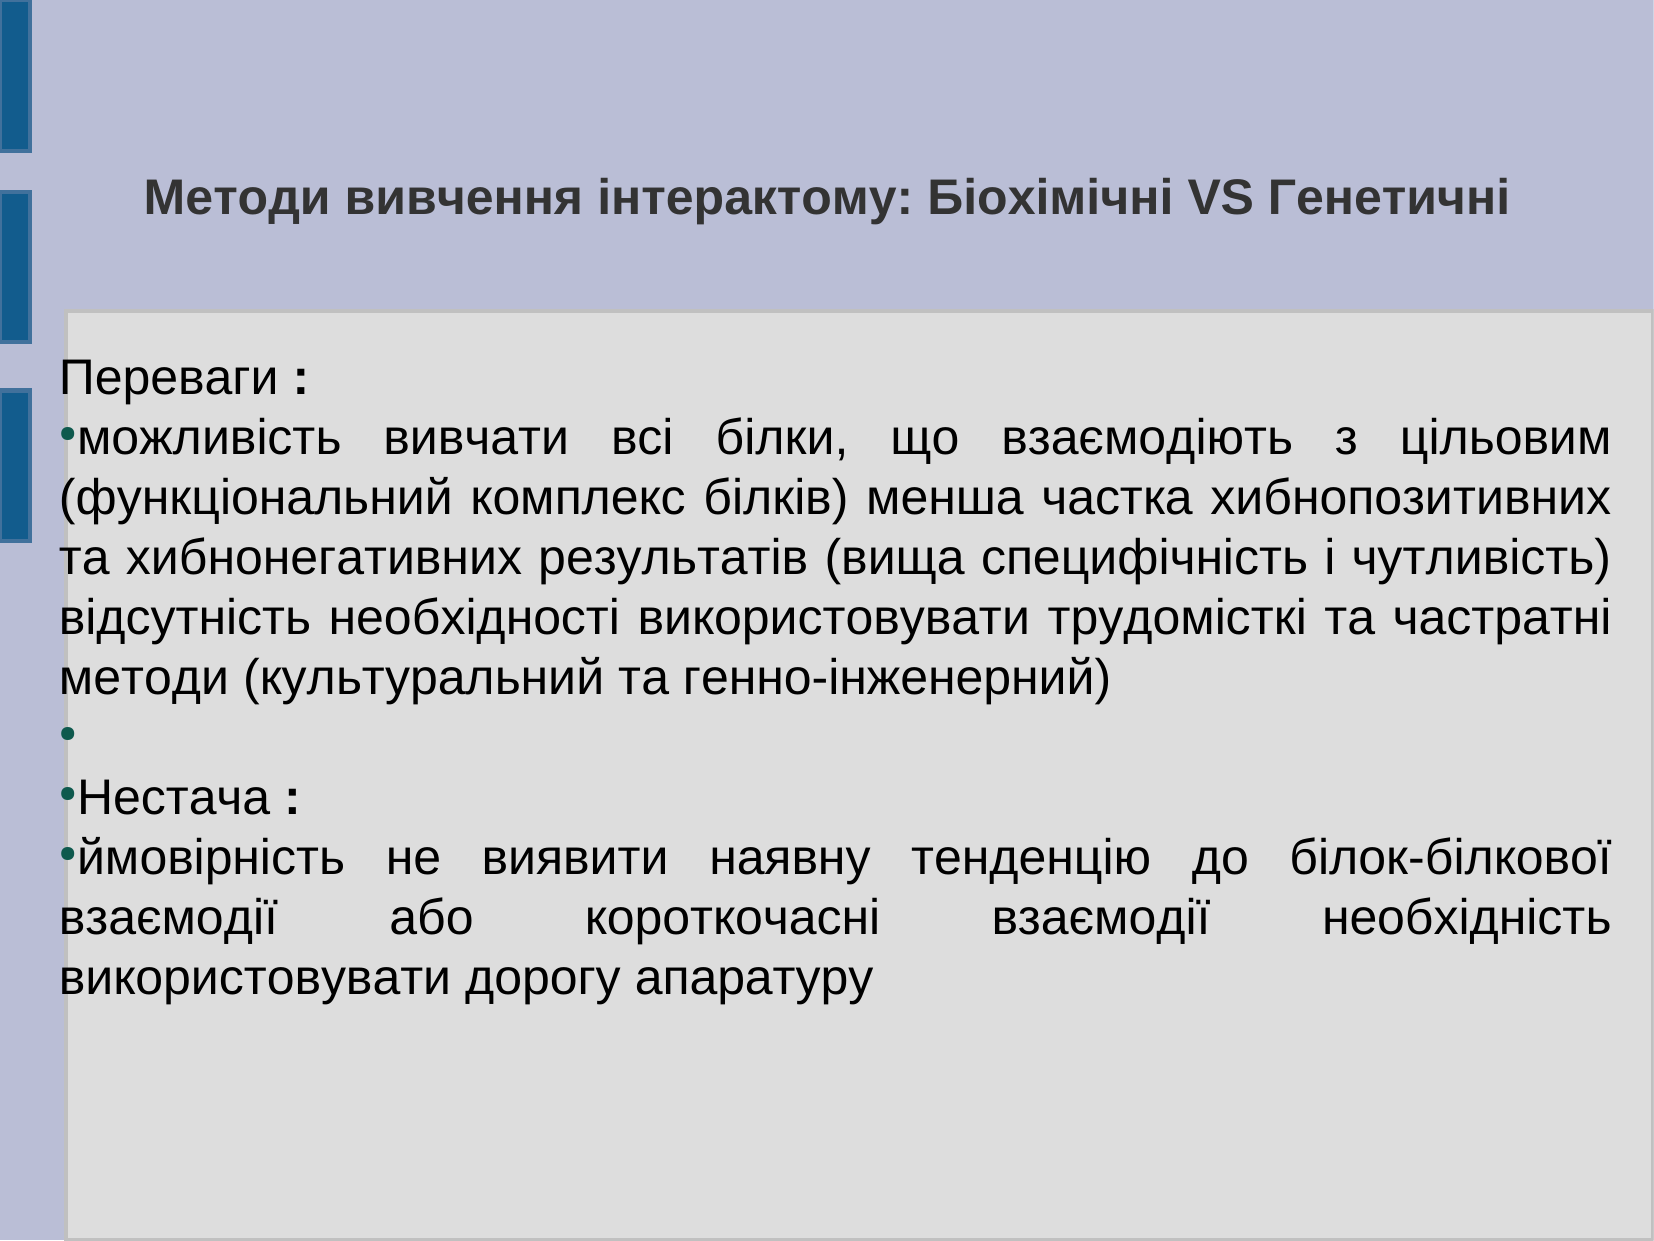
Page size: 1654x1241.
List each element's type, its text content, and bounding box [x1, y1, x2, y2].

list Переваги : можливість вивчати всі білки, що взаємодіють з цільовим (функціональний комплекс білків) менша частка хибнопозитивних та хибнонегативних результатів (вища специфічність і чутливість) відсутність необхідності використовувати трудомісткі та частратні методи (культуральний та генно-інженерний) Нестача : ймовірність не виявити наявну тенденцію до білок-білкової взаємодії або короткочасні взаємодії необхідність використовувати дорогу апаратуру [59, 344, 1619, 1126]
title Методи вивчення інтерактому: Біохімічні VS Генетичні [121, 91, 1534, 299]
